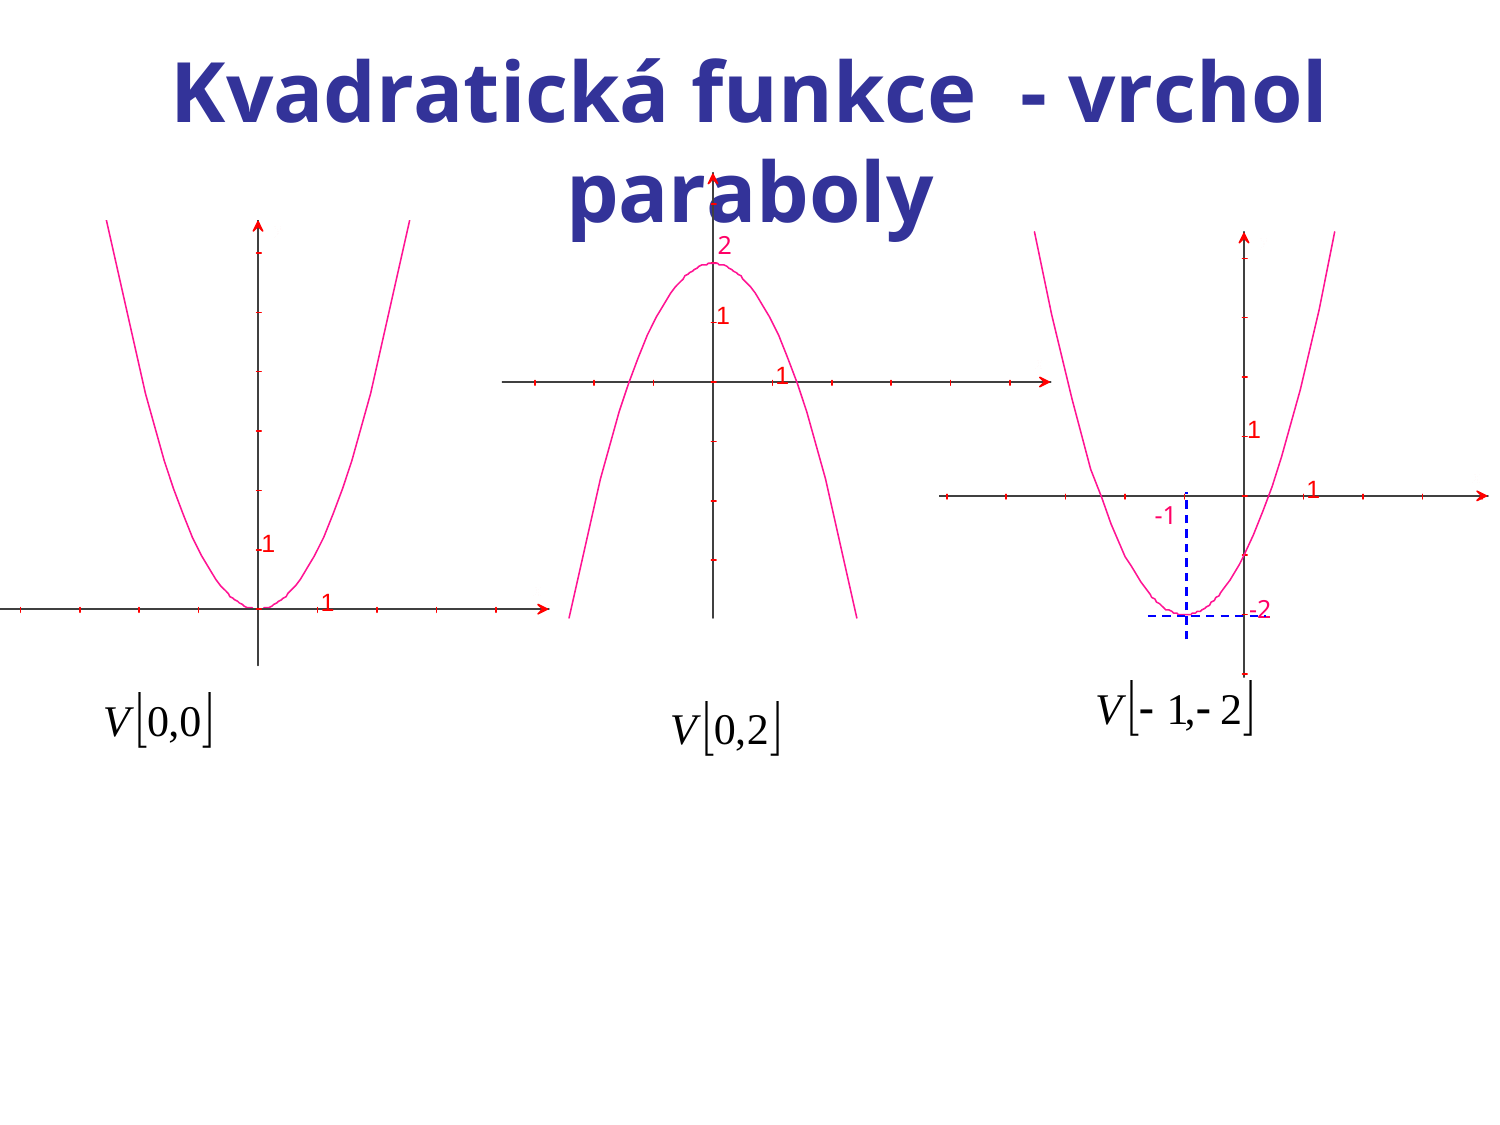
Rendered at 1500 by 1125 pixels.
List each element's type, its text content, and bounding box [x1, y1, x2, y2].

chart [667, 701, 789, 764]
text_box -2 [1234, 586, 1306, 632]
text_box Kvadratická funkce - vrchol paraboly [75, 45, 1426, 231]
text_box 2 [702, 222, 774, 268]
chart [100, 692, 218, 755]
picture [0, 172, 1491, 681]
chart [1092, 680, 1262, 743]
text_box -1 [1139, 491, 1211, 538]
